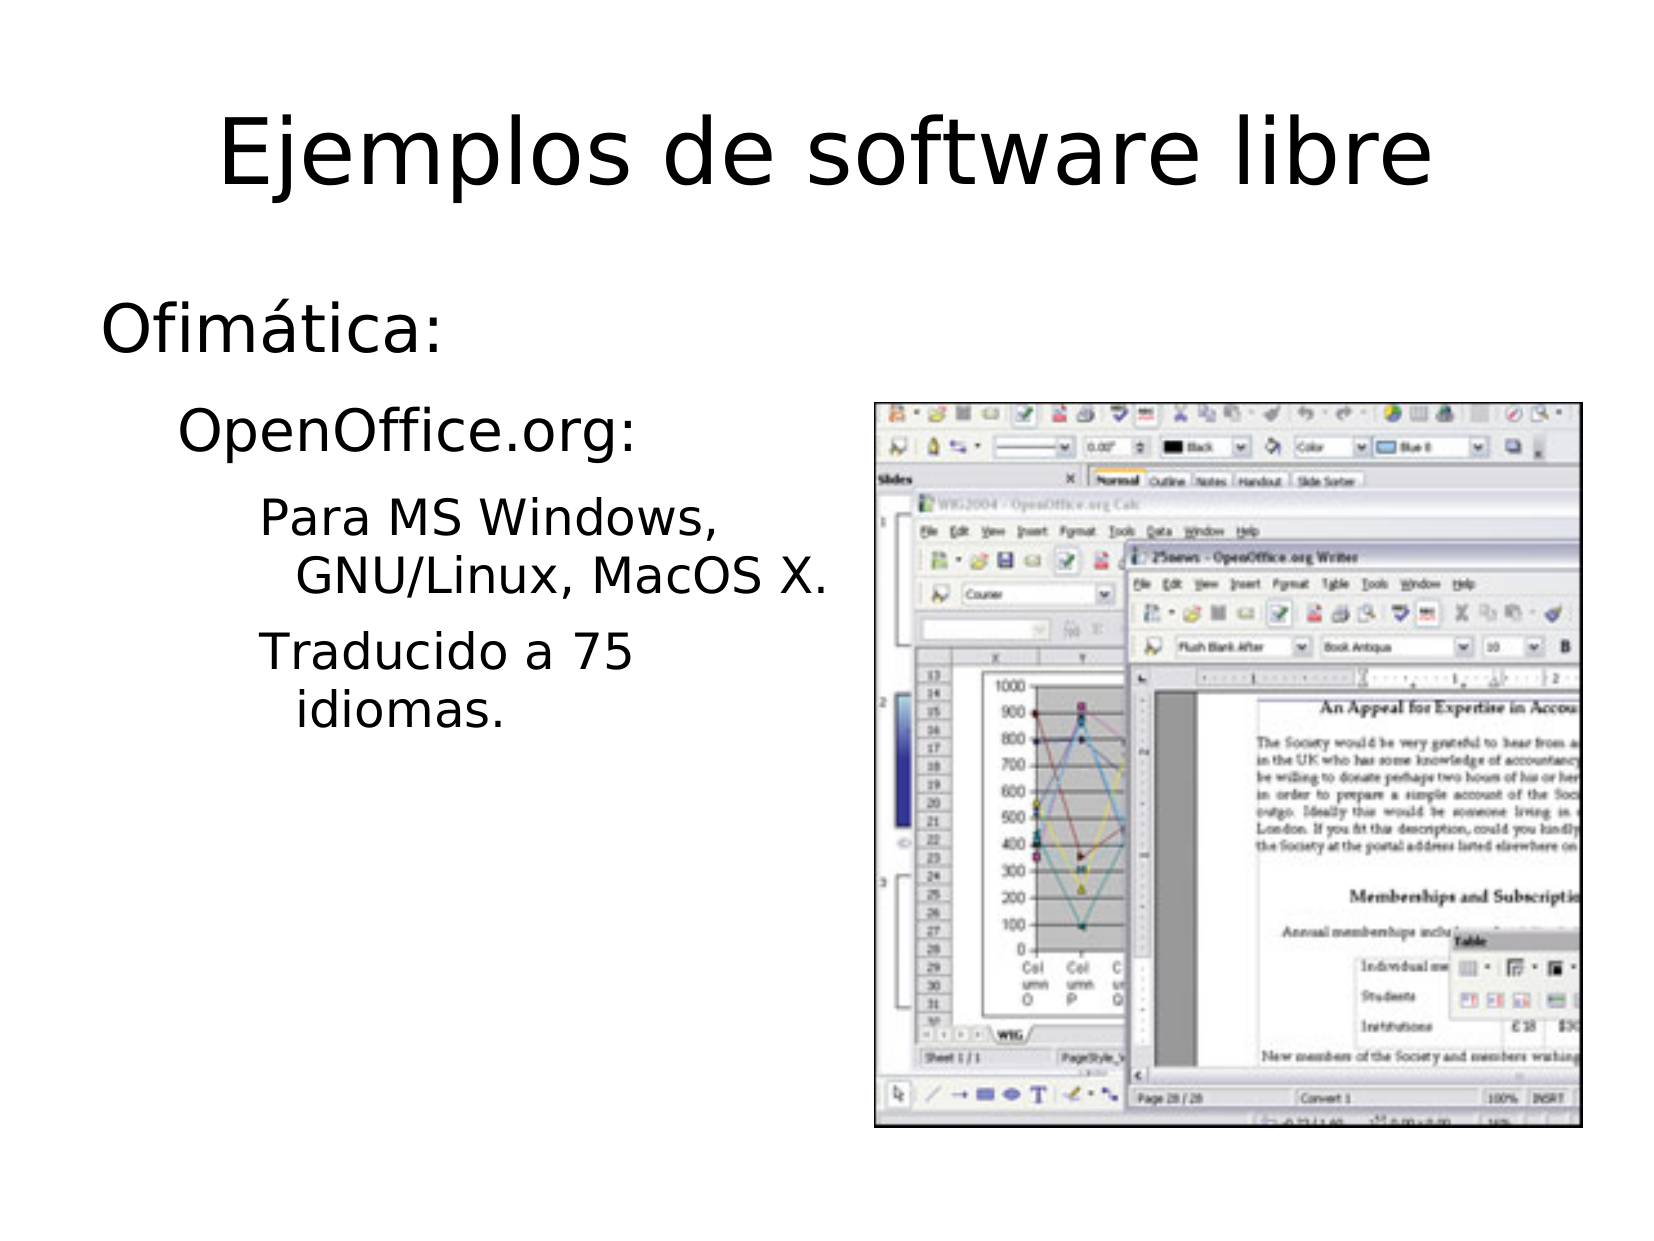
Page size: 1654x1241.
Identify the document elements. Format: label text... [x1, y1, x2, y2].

list Ofimática: OpenOffice.org: Para MS Windows, GNU/Linux, MacOS X. Traducido a 75 idiomas. [82, 290, 857, 1094]
title Ejemplos de software libre [82, 56, 1571, 250]
picture [874, 402, 1583, 1128]
